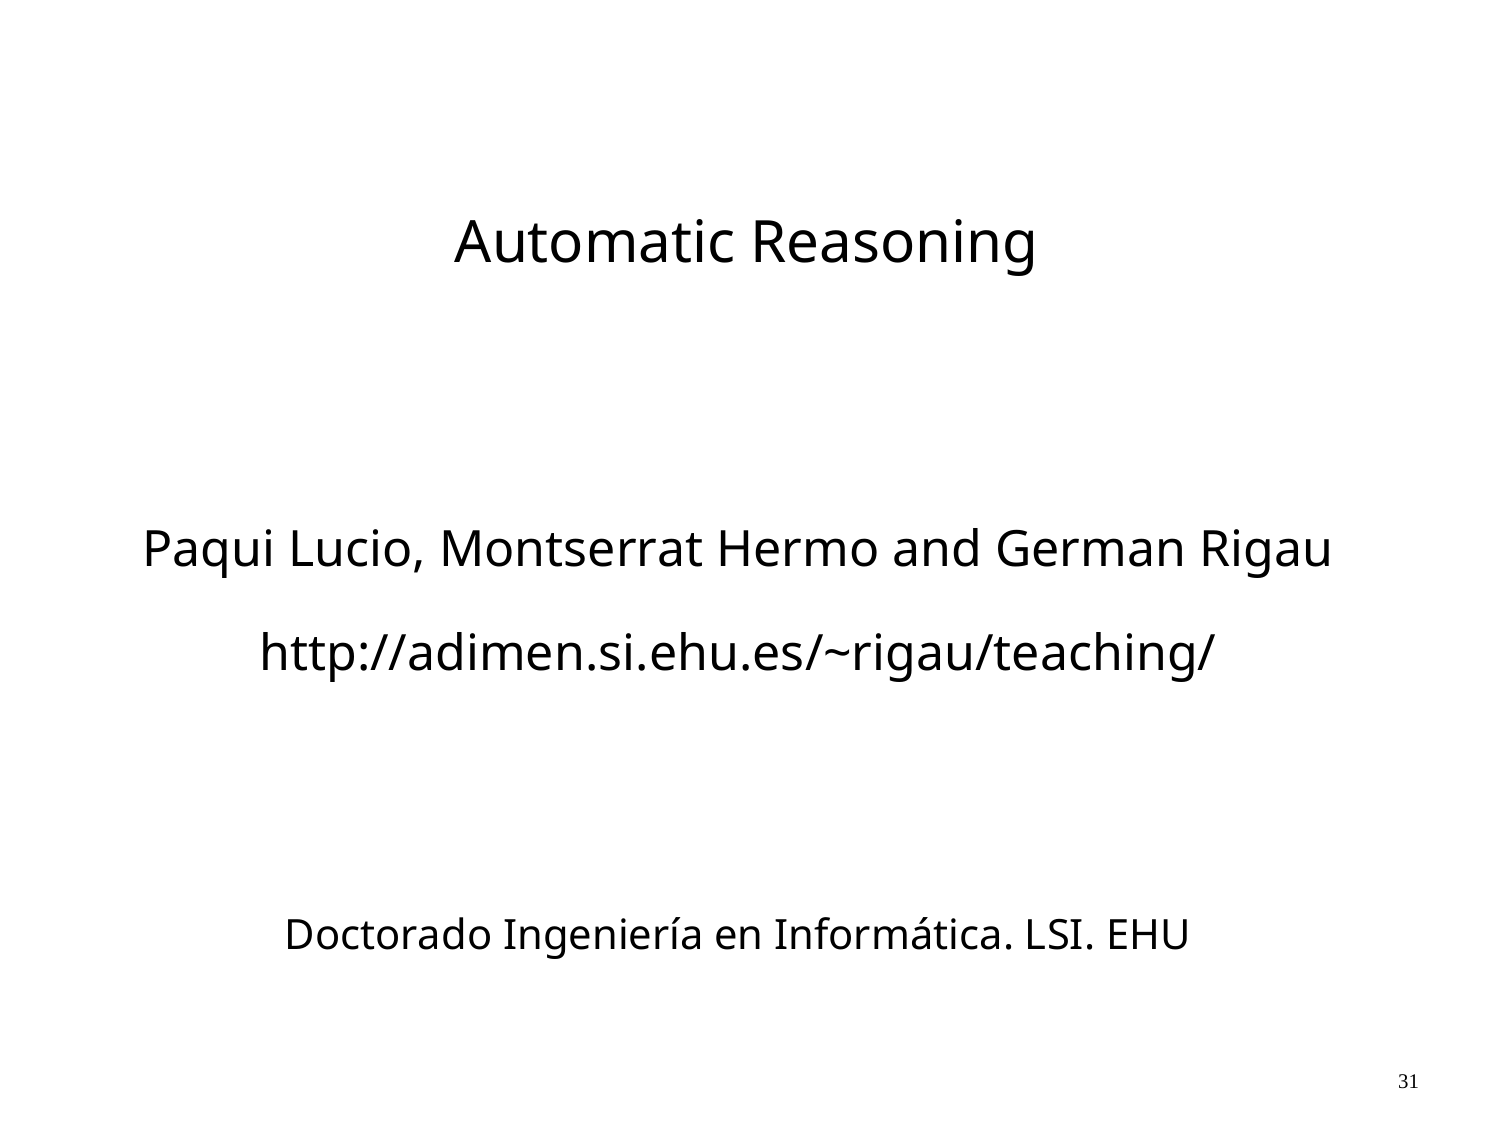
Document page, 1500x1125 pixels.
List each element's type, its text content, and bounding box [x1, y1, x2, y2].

title Automatic Reasoning [109, 141, 1385, 337]
subtitle Paqui Lucio, Montserrat Hermo and German Rigau http://adimen.si.ehu.es/~rigau/teaching/ Doctorado Ingeniería en Informática. LSI. EHU [116, 418, 1360, 1082]
